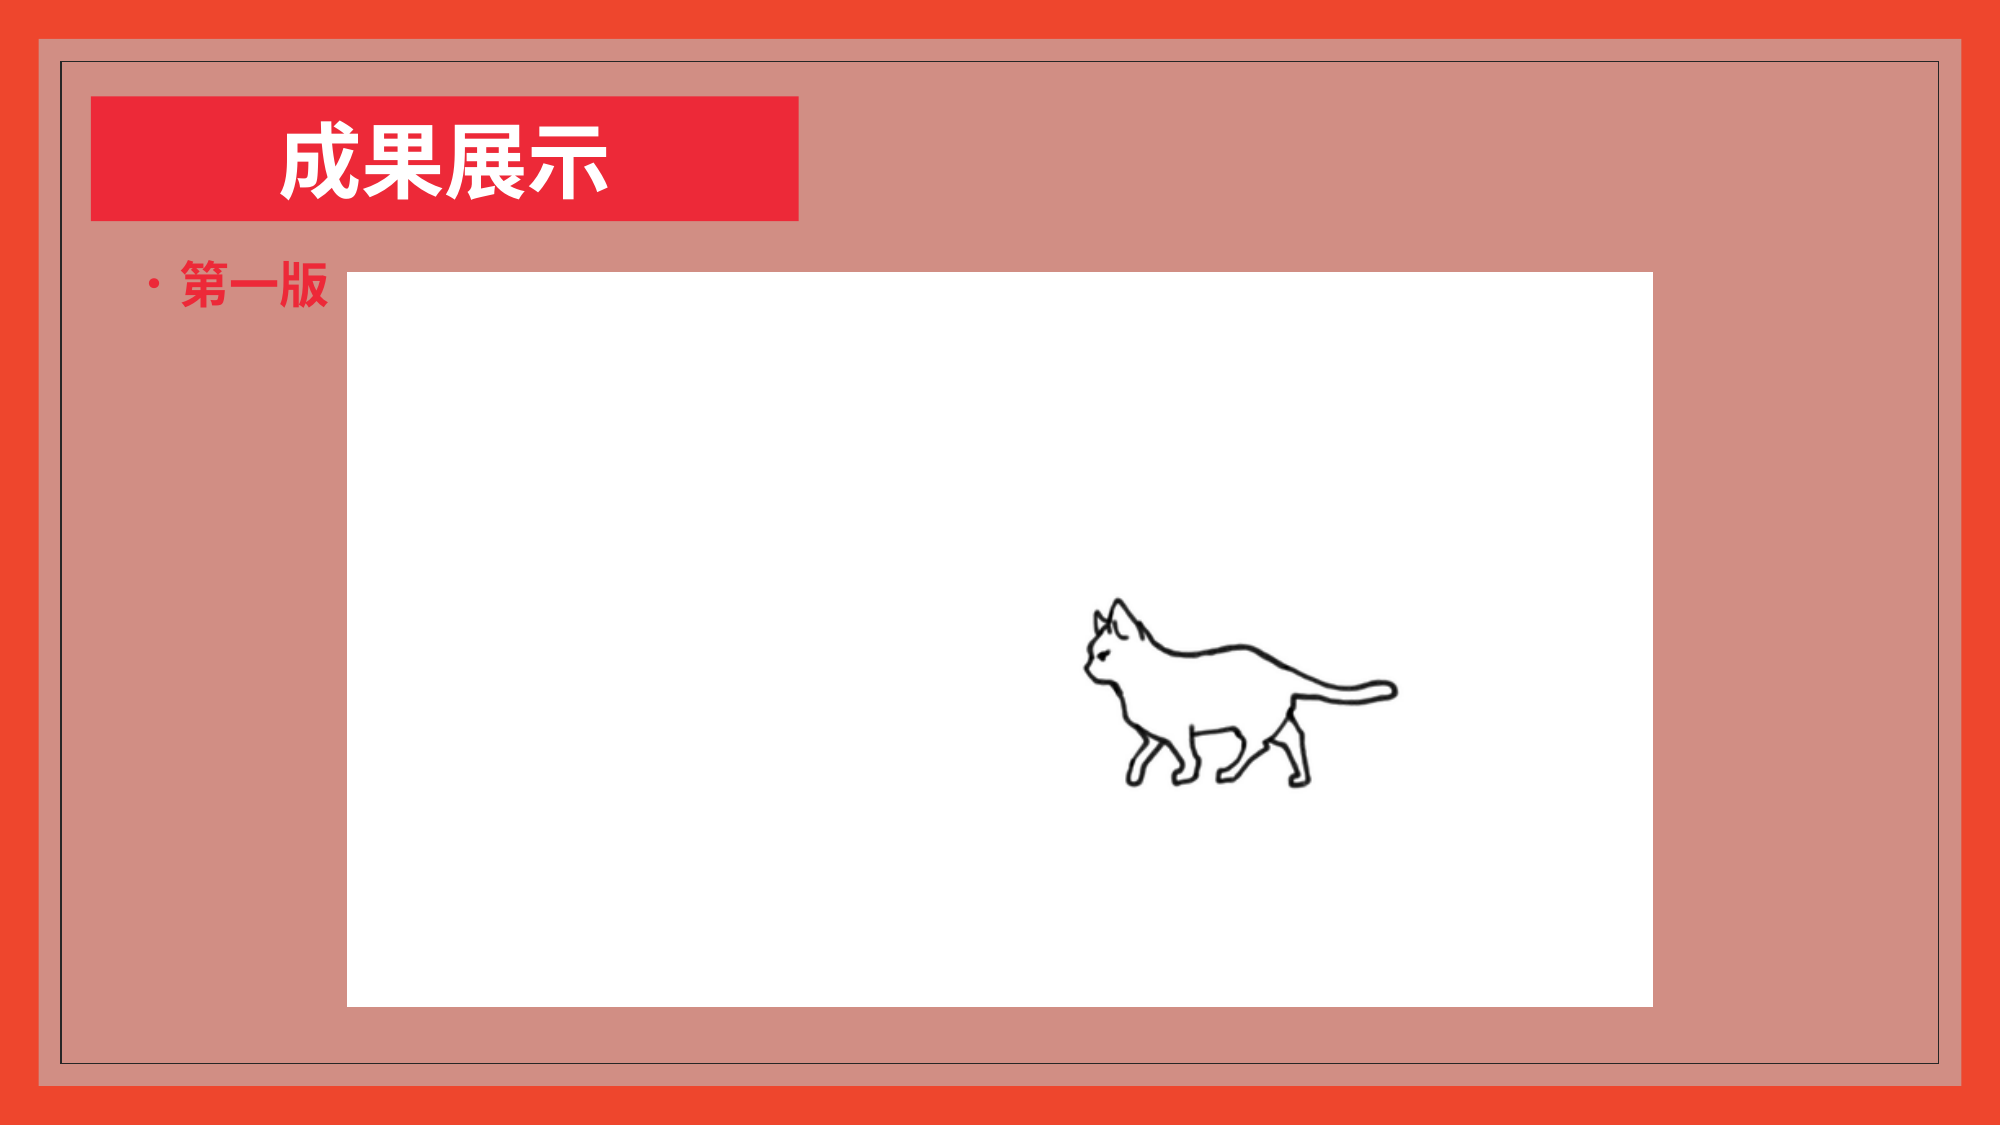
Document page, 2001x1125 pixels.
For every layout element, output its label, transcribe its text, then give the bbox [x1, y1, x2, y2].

picture [347, 272, 1653, 1007]
text_box ．第一版 [114, 245, 345, 321]
text_box 成果展示 [53, 24, 837, 293]
